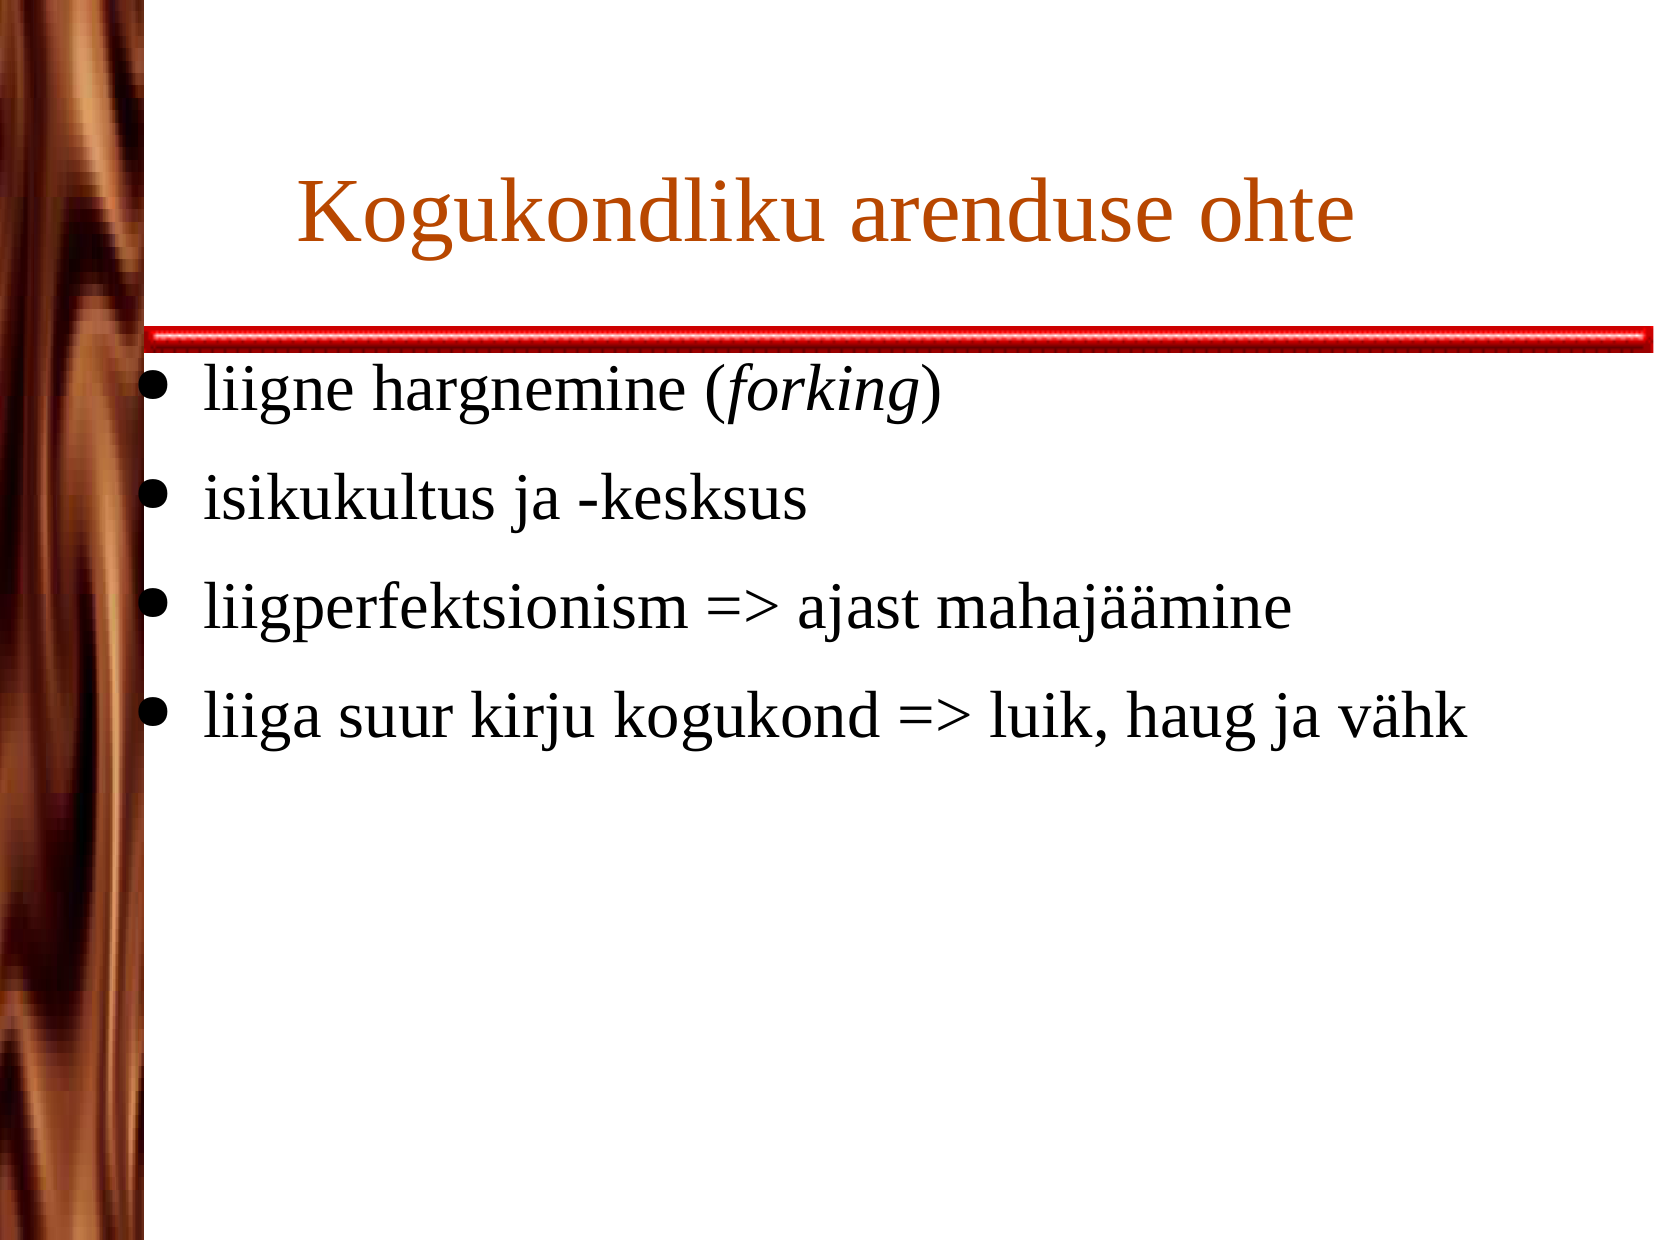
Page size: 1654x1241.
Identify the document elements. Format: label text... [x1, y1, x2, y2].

list liigne hargnemine (forking) isikukultus ja -kesksus liigperfektsionism => ajast mahajäämine liiga suur kirju kogukond => luik, haug ja vähk [121, 344, 1533, 1126]
title Kogukondliku arenduse ohte [121, 100, 1533, 312]
picture [0, 0, 1654, 1240]
